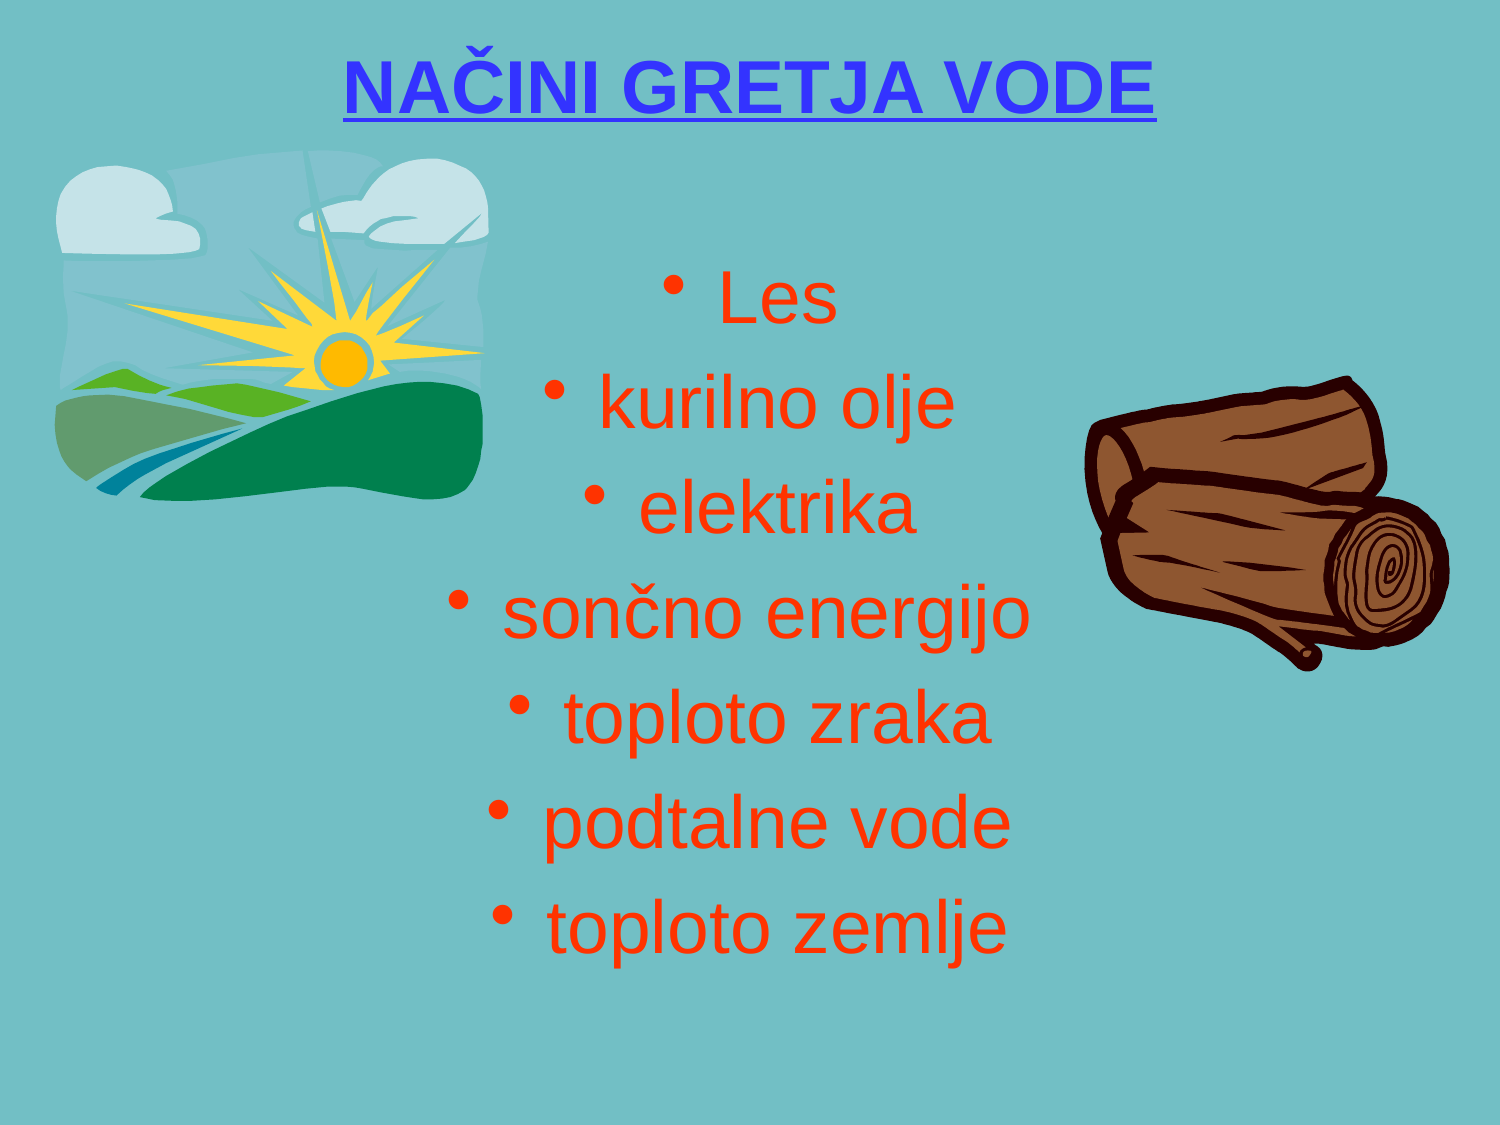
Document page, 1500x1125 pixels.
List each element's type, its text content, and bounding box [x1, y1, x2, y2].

list NAČINI GRETJA VODE Les kurilno olje elektrika sončno energijo toploto zraka podtalne vode toploto zemlje [75, 31, 1425, 1005]
picture [53, 148, 491, 503]
picture [1080, 373, 1450, 673]
